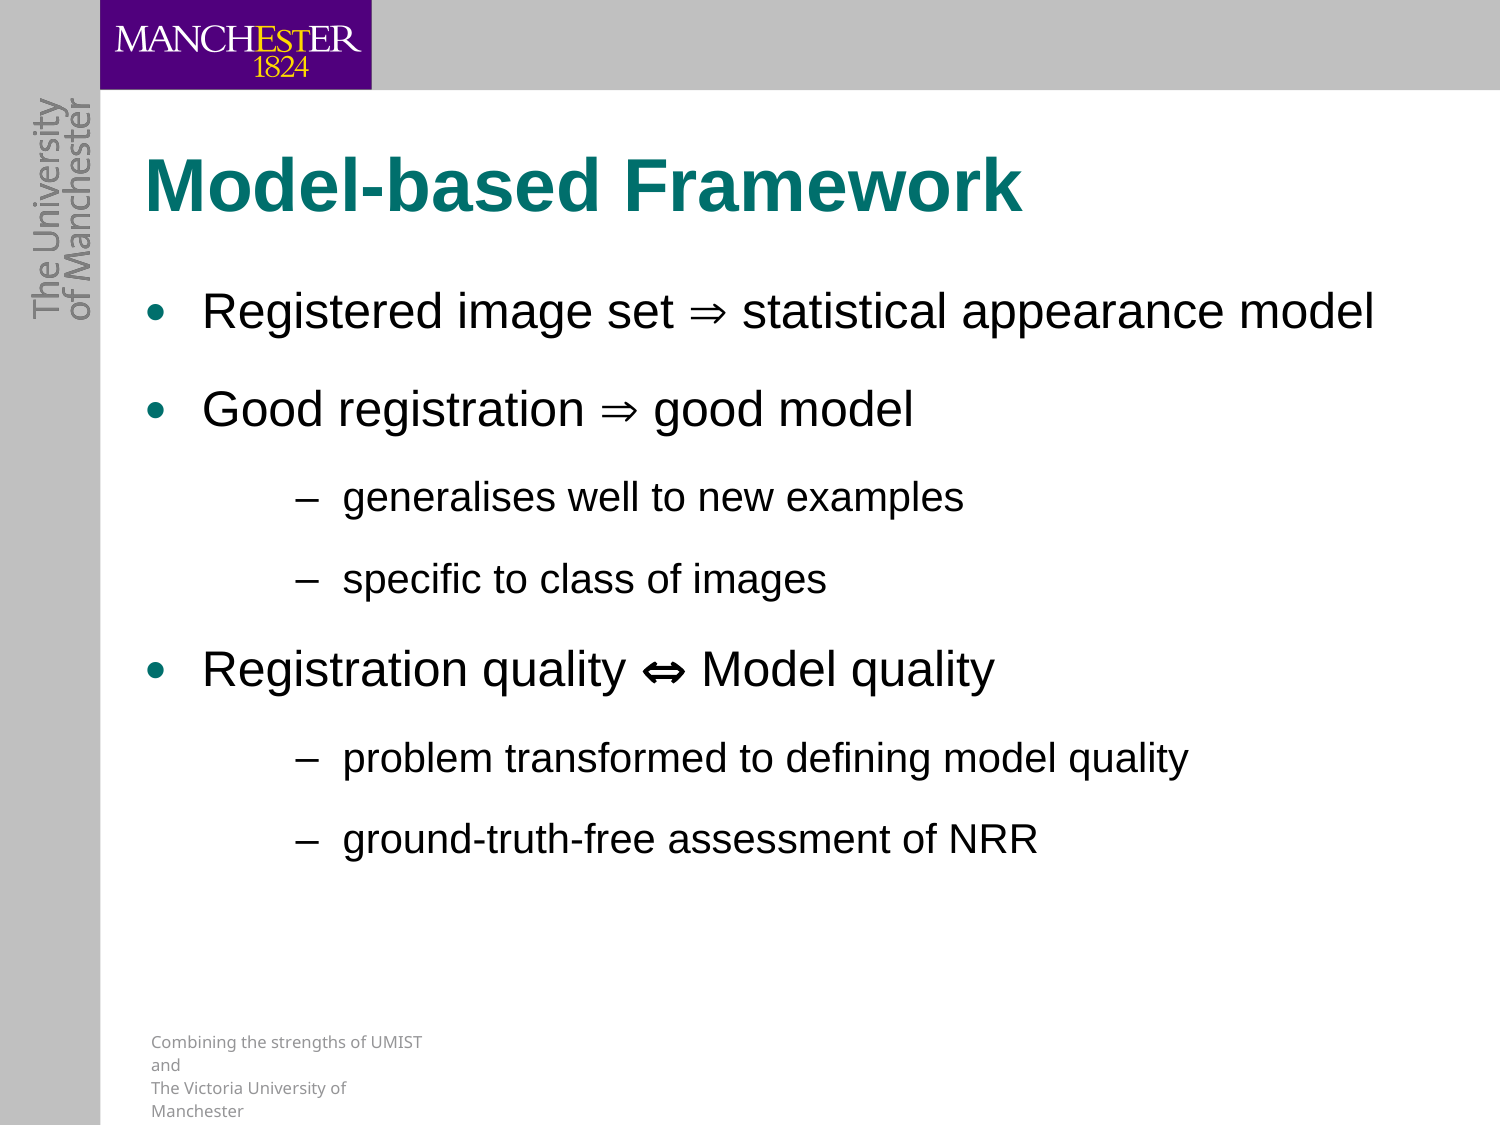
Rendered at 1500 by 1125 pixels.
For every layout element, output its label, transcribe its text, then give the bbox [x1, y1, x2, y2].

list Registered image set  statistical appearance model Good registration  good model generalises well to new examples specific to class of images Registration quality  Model quality problem transformed to defining model quality ground-truth-free assessment of NRR [130, 259, 1407, 1012]
picture [0, 0, 372, 320]
title Model-based Framework [129, 120, 1406, 251]
